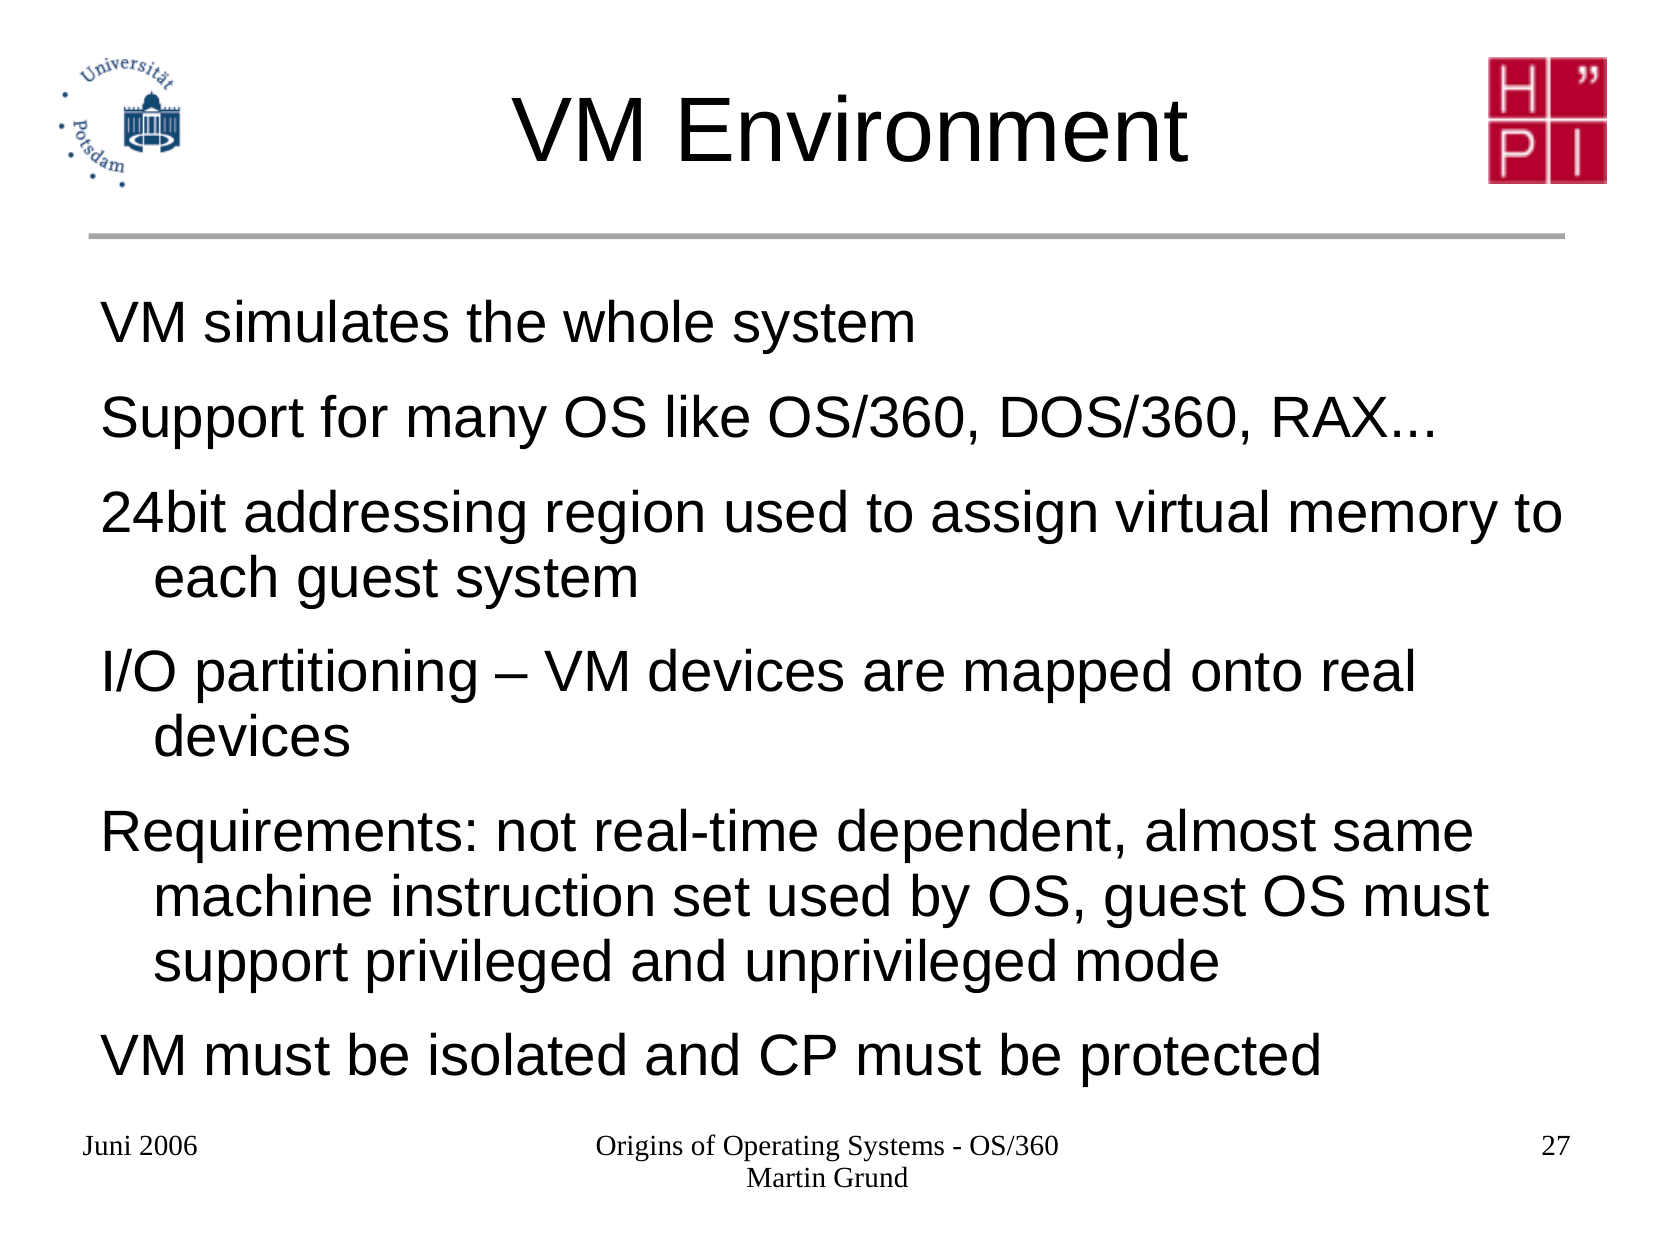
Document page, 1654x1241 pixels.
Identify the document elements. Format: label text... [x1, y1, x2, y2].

picture [1488, 57, 1607, 184]
title VM Environment [230, 25, 1471, 233]
list VM simulates the whole system Support for many OS like OS/360, DOS/360, RAX... 24bit addressing region used to assign virtual memory to each guest system I/O partitioning – VM devices are mapped onto real devices Requirements: not real-time dependent, almost same machine instruction set used by OS, guest OS must support privileged and unprivileged mode VM must be isolated and CP must be protected [82, 290, 1571, 1109]
picture [59, 58, 181, 188]
